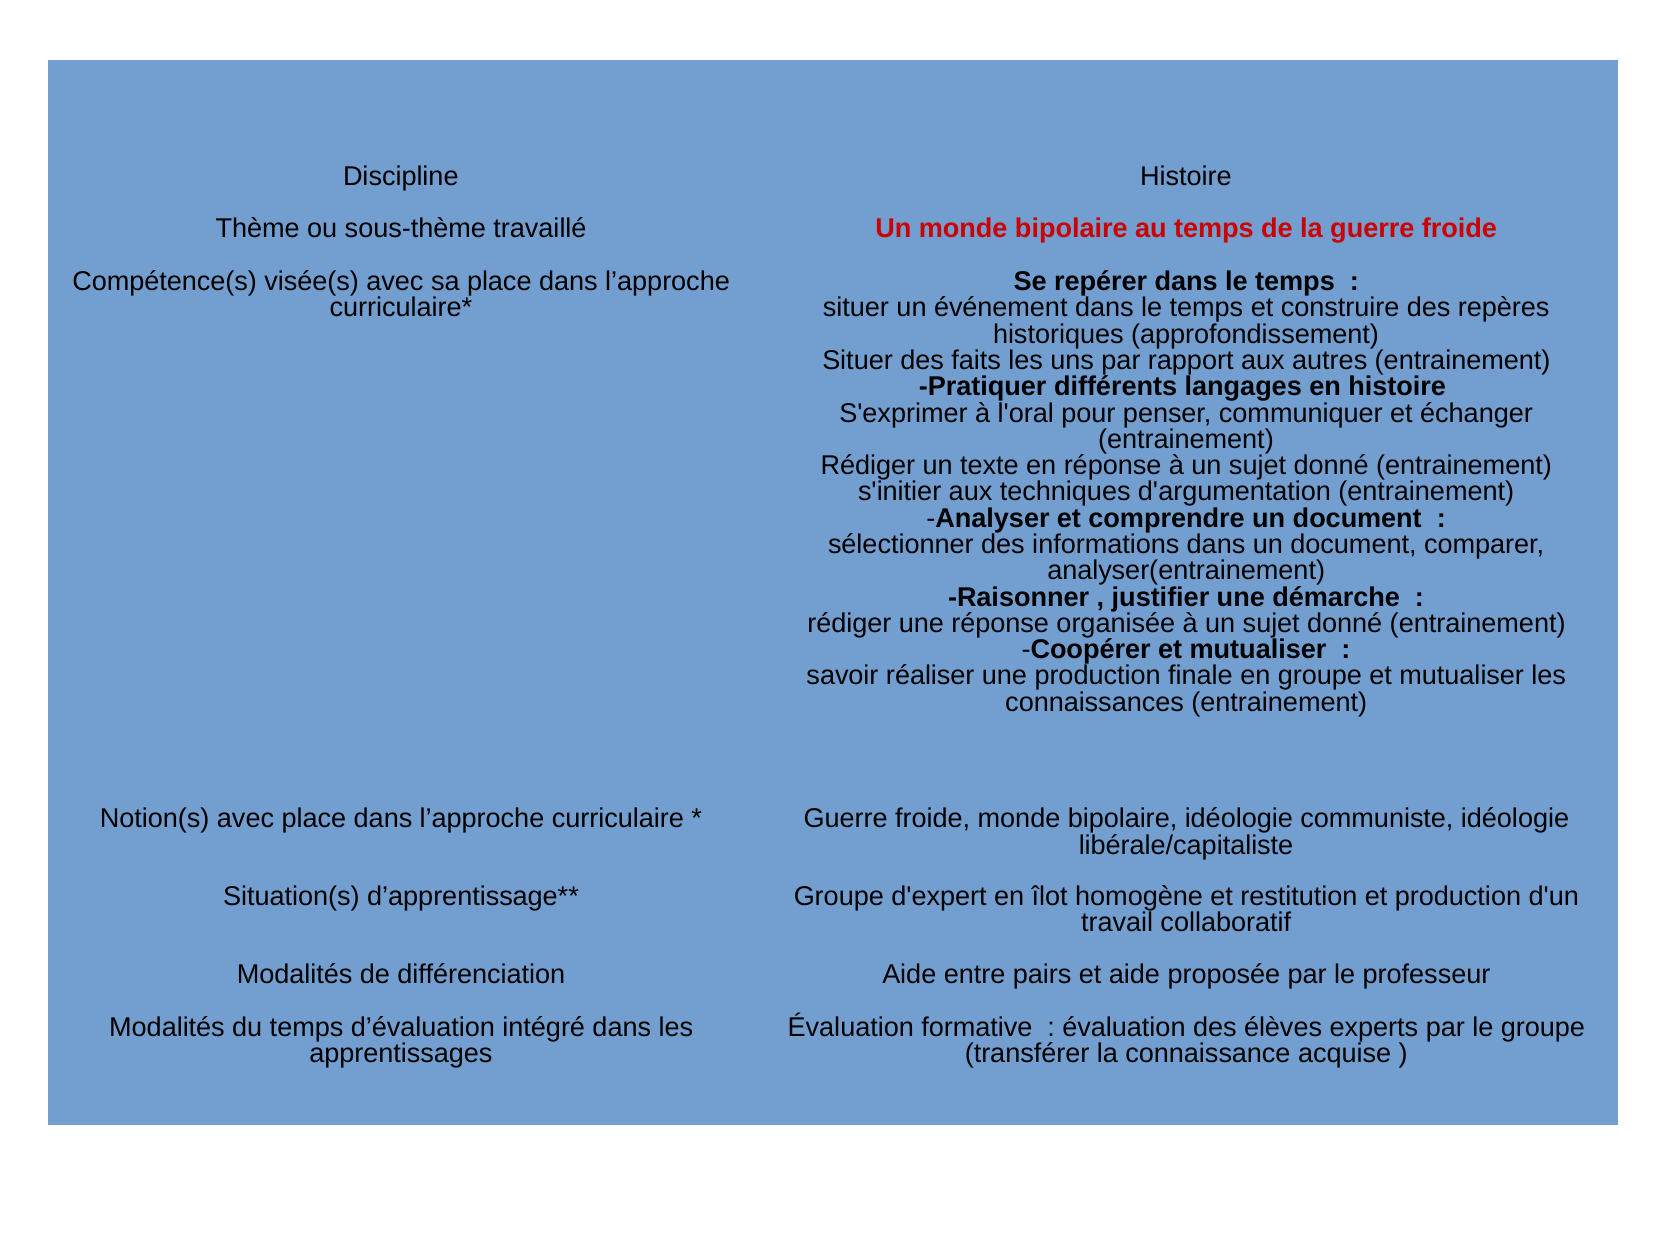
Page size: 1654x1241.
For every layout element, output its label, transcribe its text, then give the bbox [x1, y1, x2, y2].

table_cell Un monde bipolaire au temps de la guerre froide [754, 209, 1618, 262]
table_cell Guerre froide, monde bipolaire, idéologie communiste, idéologie libérale/capitaliste [754, 799, 1618, 877]
table_header [754, 60, 1618, 157]
table_cell Modalités de différenciation [48, 956, 754, 1008]
table_cell Évaluation formative : évaluation des élèves experts par le groupe (transférer la connaissance acquise ) [754, 1008, 1618, 1125]
table_cell Se repérer dans le temps : situer un événement dans le temps et construire des repères historiques (approfondissement) Situer des faits les uns par rapport aux autres (entrainement) -Pratiquer différents langages en histoire S'exprimer à l'oral pour penser, communiquer et échanger (entrainement) Rédiger un texte en réponse à un sujet donné (entrainement) s'initier aux techniques d'argumentation (entrainement) -Analyser et comprendre un document : sélectionner des informations dans un document, comparer, analyser(entrainement) -Raisonner , justifier une démarche : rédiger une réponse organisée à un sujet donné (entrainement) -Coopérer et mutualiser : savoir réaliser une production finale en groupe et mutualiser les connaissances (entrainement) [754, 262, 1618, 799]
table_cell Groupe d'expert en îlot homogène et restitution et production d'un travail collaboratif [754, 877, 1618, 956]
table_cell Thème ou sous-thème travaillé [48, 209, 754, 262]
table_cell Notion(s) avec place dans l’approche curriculaire * [48, 799, 754, 877]
table_cell Modalités du temps d’évaluation intégré dans les apprentissages [48, 1008, 754, 1125]
table_cell Compétence(s) visée(s) avec sa place dans l’approche curriculaire* [48, 262, 754, 799]
table_cell Discipline [48, 157, 754, 209]
table_cell Aide entre pairs et aide proposée par le professeur [754, 956, 1618, 1008]
table_header [48, 60, 754, 157]
table_cell Histoire [754, 157, 1618, 209]
table_cell Situation(s) d’apprentissage** [48, 877, 754, 956]
